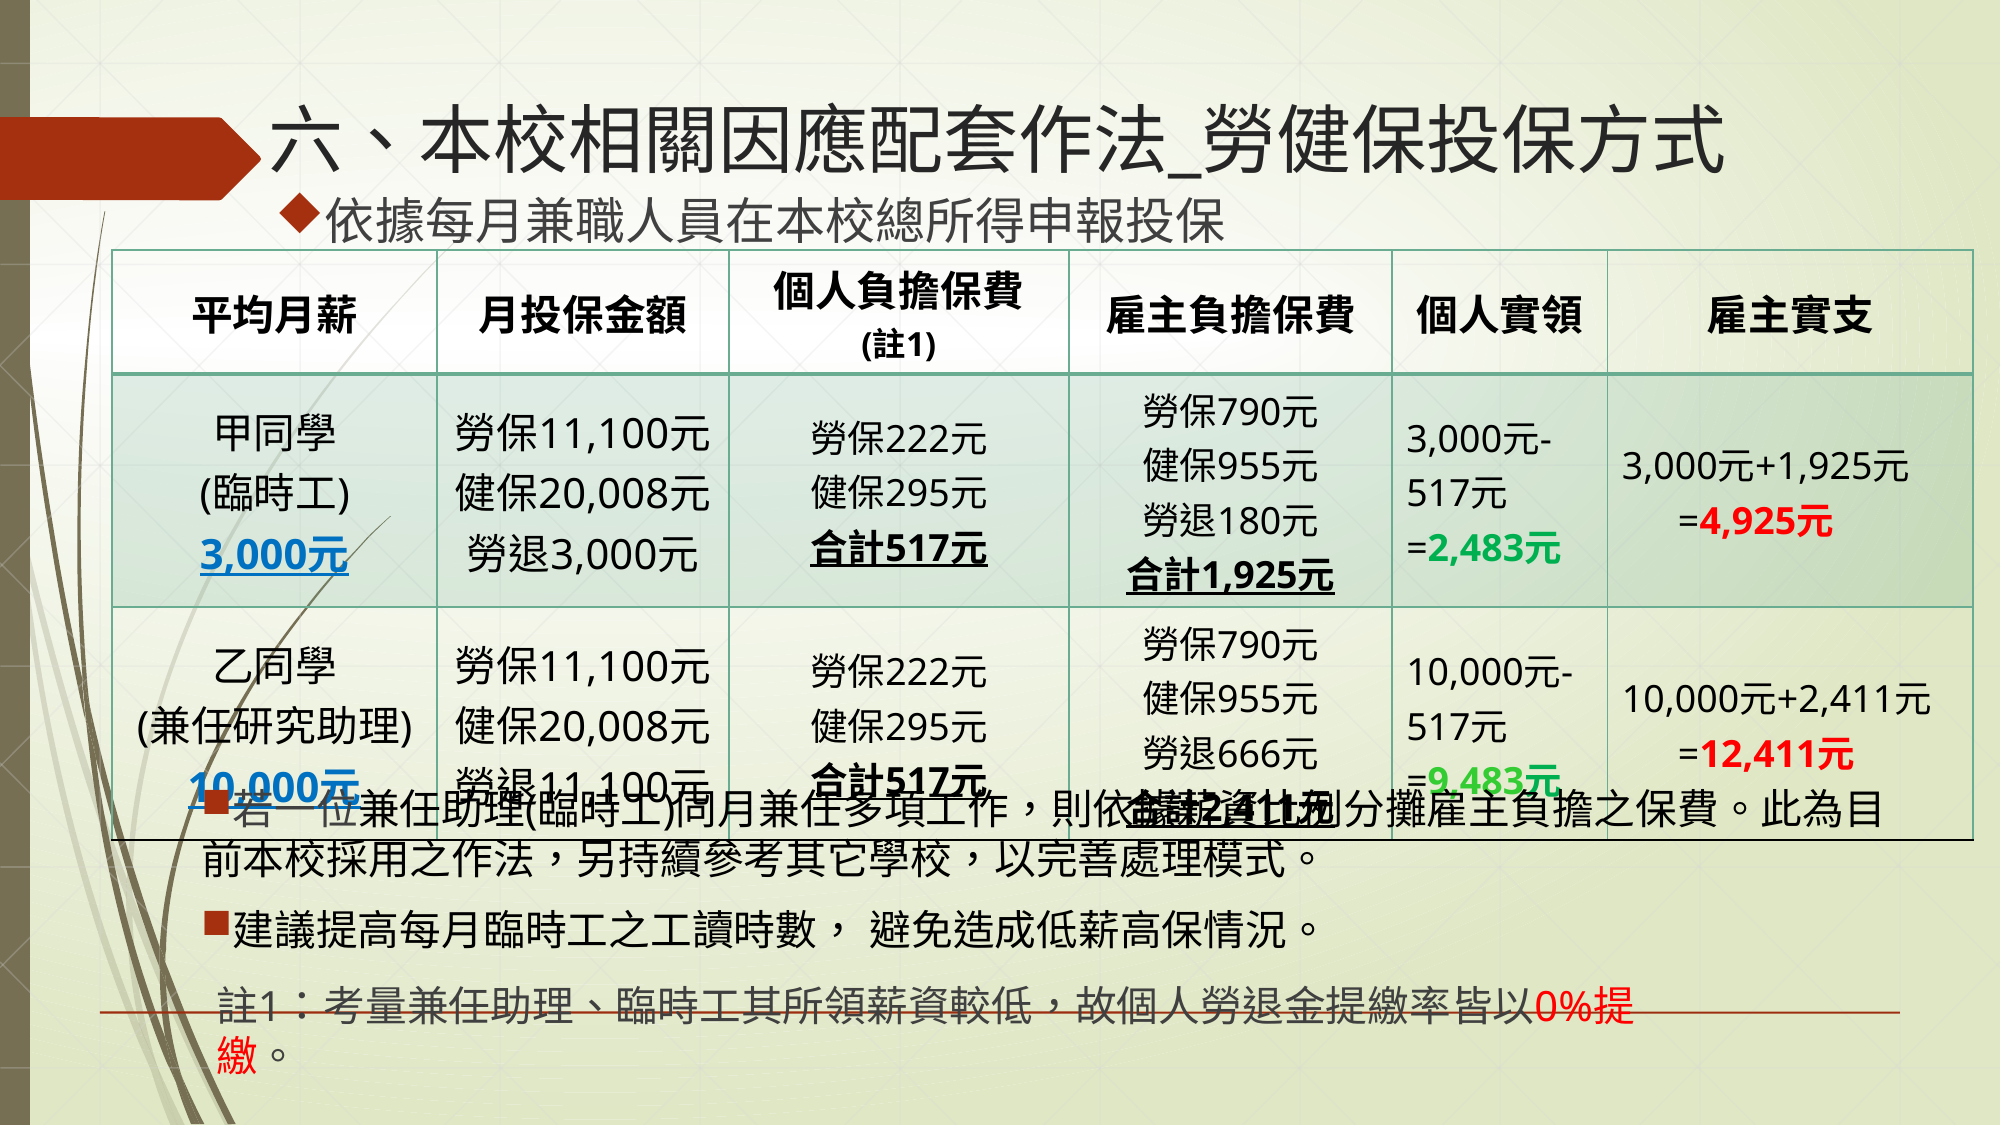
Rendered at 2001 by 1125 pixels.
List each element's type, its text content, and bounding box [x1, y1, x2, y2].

list 若一位兼任助理(臨時工)同月兼任多項工作，則依據薪資比例分攤雇主負擔之保費。此為目前本校採用之作法，另持續參考其它學校，以完善處理模式。 建議提高每月臨時工之工讀時數， 避免造成低薪高保情況。 [186, 771, 1902, 962]
table_header 個人實領 [1393, 251, 1607, 372]
table_header 個人負擔保費 (註1) [730, 258, 1068, 372]
table_header 雇主實支 [1608, 251, 1972, 372]
table_cell 3,000元- 517元 =2,483元 [1393, 376, 1607, 606]
table_cell 勞保790元 健保955元 勞退180元 合計1,925元 [1070, 376, 1391, 606]
list 依據每月兼職人員在本校總所得申報投保 [260, 162, 1280, 258]
table_cell 3,000元+1,925元=4,925元 [1608, 376, 1972, 606]
list 註1：考量兼任助理、臨時工其所領薪資較低，故個人勞退金提繳率皆以0%提繳。 [201, 993, 1686, 1088]
table_header 雇主負擔保費 [1070, 251, 1391, 372]
table_cell 10,000元- 517元 =9,483元 [1393, 608, 1607, 771]
table_cell 勞保222元 健保295元 合計517元 [730, 608, 1068, 771]
table_header 月投保金額 [438, 258, 728, 372]
table_cell 勞保790元 健保955元 勞退666元 合計2,411元 [1070, 608, 1391, 771]
table_cell 勞保11,100元 健保20,008元 勞退3,000元 [438, 376, 728, 606]
table_header 平均月薪 [113, 251, 436, 372]
table_cell 勞保11,100元 健保20,008元 勞退11,100元 [438, 608, 728, 771]
table_cell 甲同學 (臨時工) 3,000元 [113, 376, 436, 606]
table_cell 勞保222元 健保295元 合計517元 [730, 376, 1068, 606]
table_cell 10,000元+2,411元=12,411元 [1608, 608, 1972, 839]
title 六、本校相關因應配套作法_勞健保投保方式 [253, 85, 1829, 239]
table_cell 乙同學 (兼任研究助理) 10,000元 [113, 608, 436, 839]
